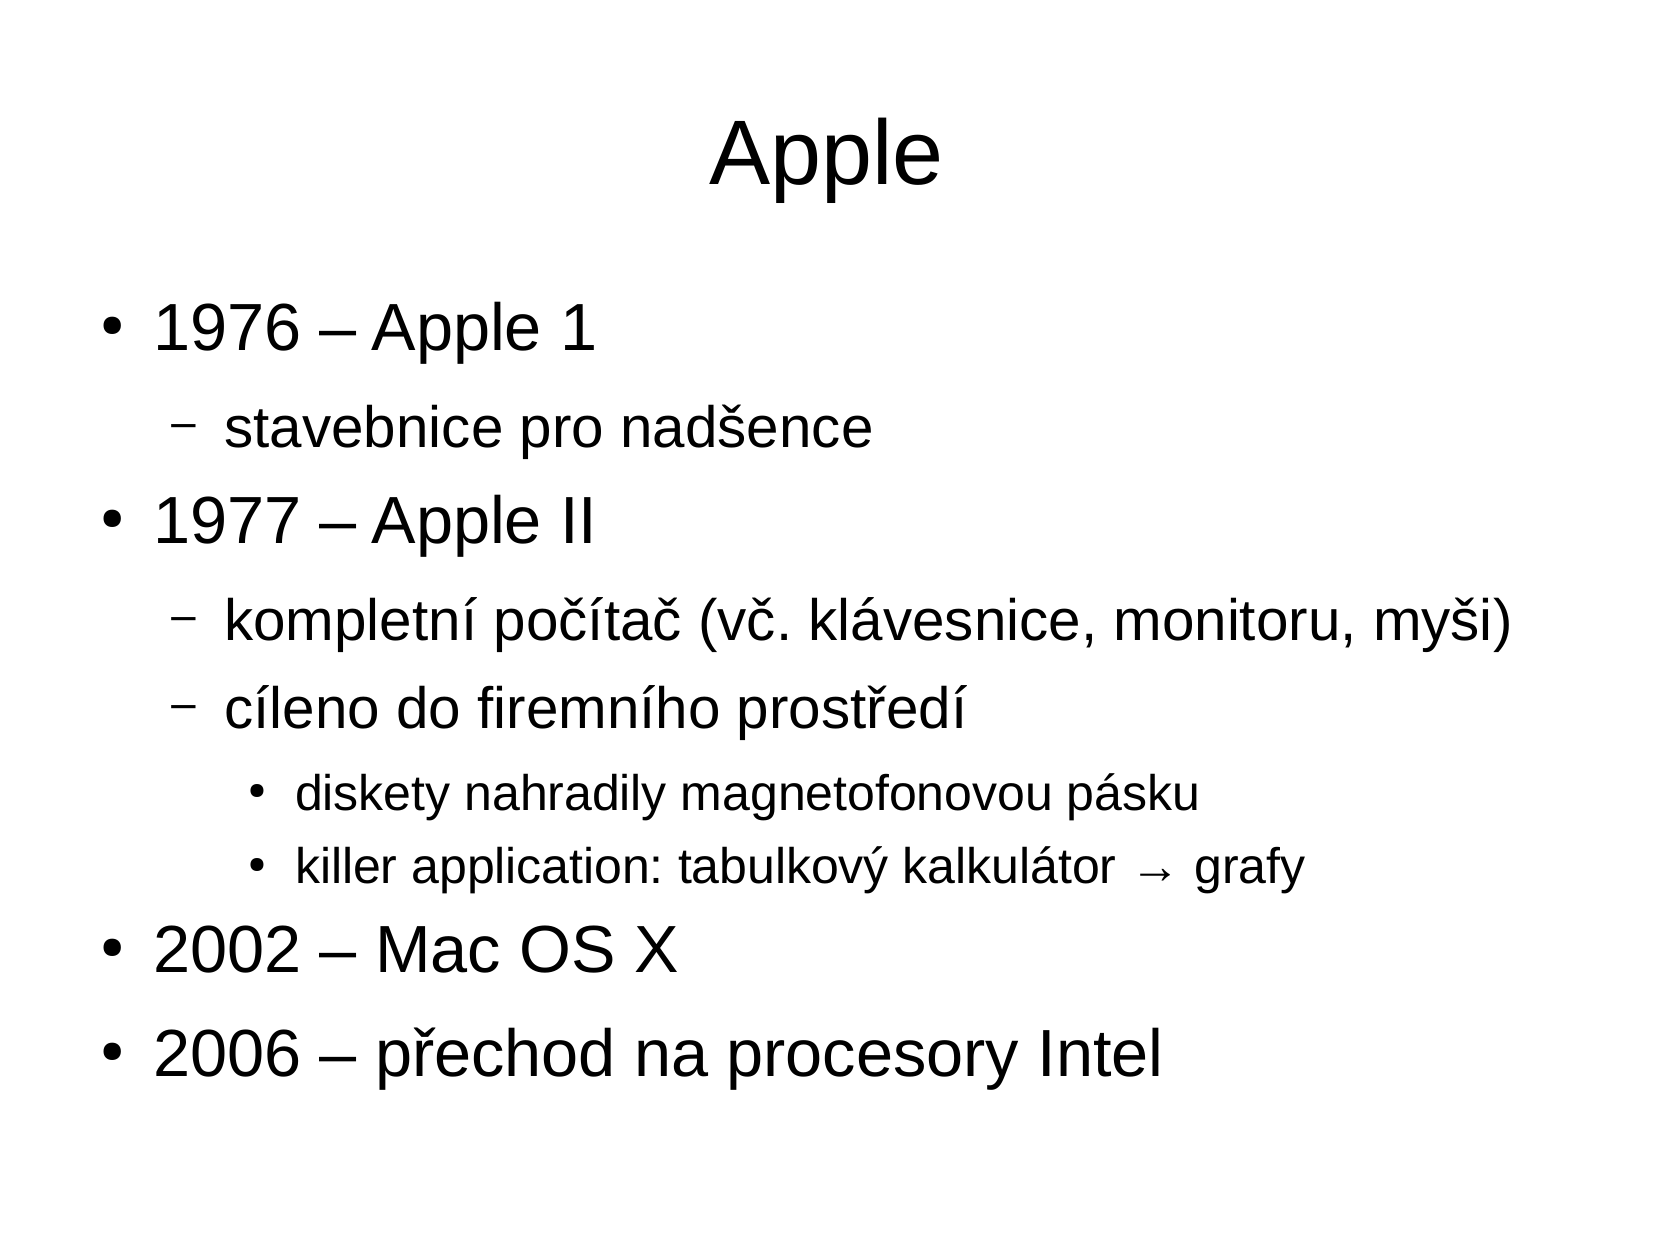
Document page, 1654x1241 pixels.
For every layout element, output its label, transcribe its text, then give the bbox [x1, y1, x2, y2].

list 1976 – Apple 1 stavebnice pro nadšence 1977 – Apple II kompletní počítač (vč. klávesnice, monitoru, myši) cíleno do firemního prostředí diskety nahradily magnetofonovou pásku killer application: tabulkový kalkulátor → grafy 2002 – Mac OS X 2006 – přechod na procesory Intel [82, 290, 1538, 1193]
title Apple [82, 49, 1571, 257]
